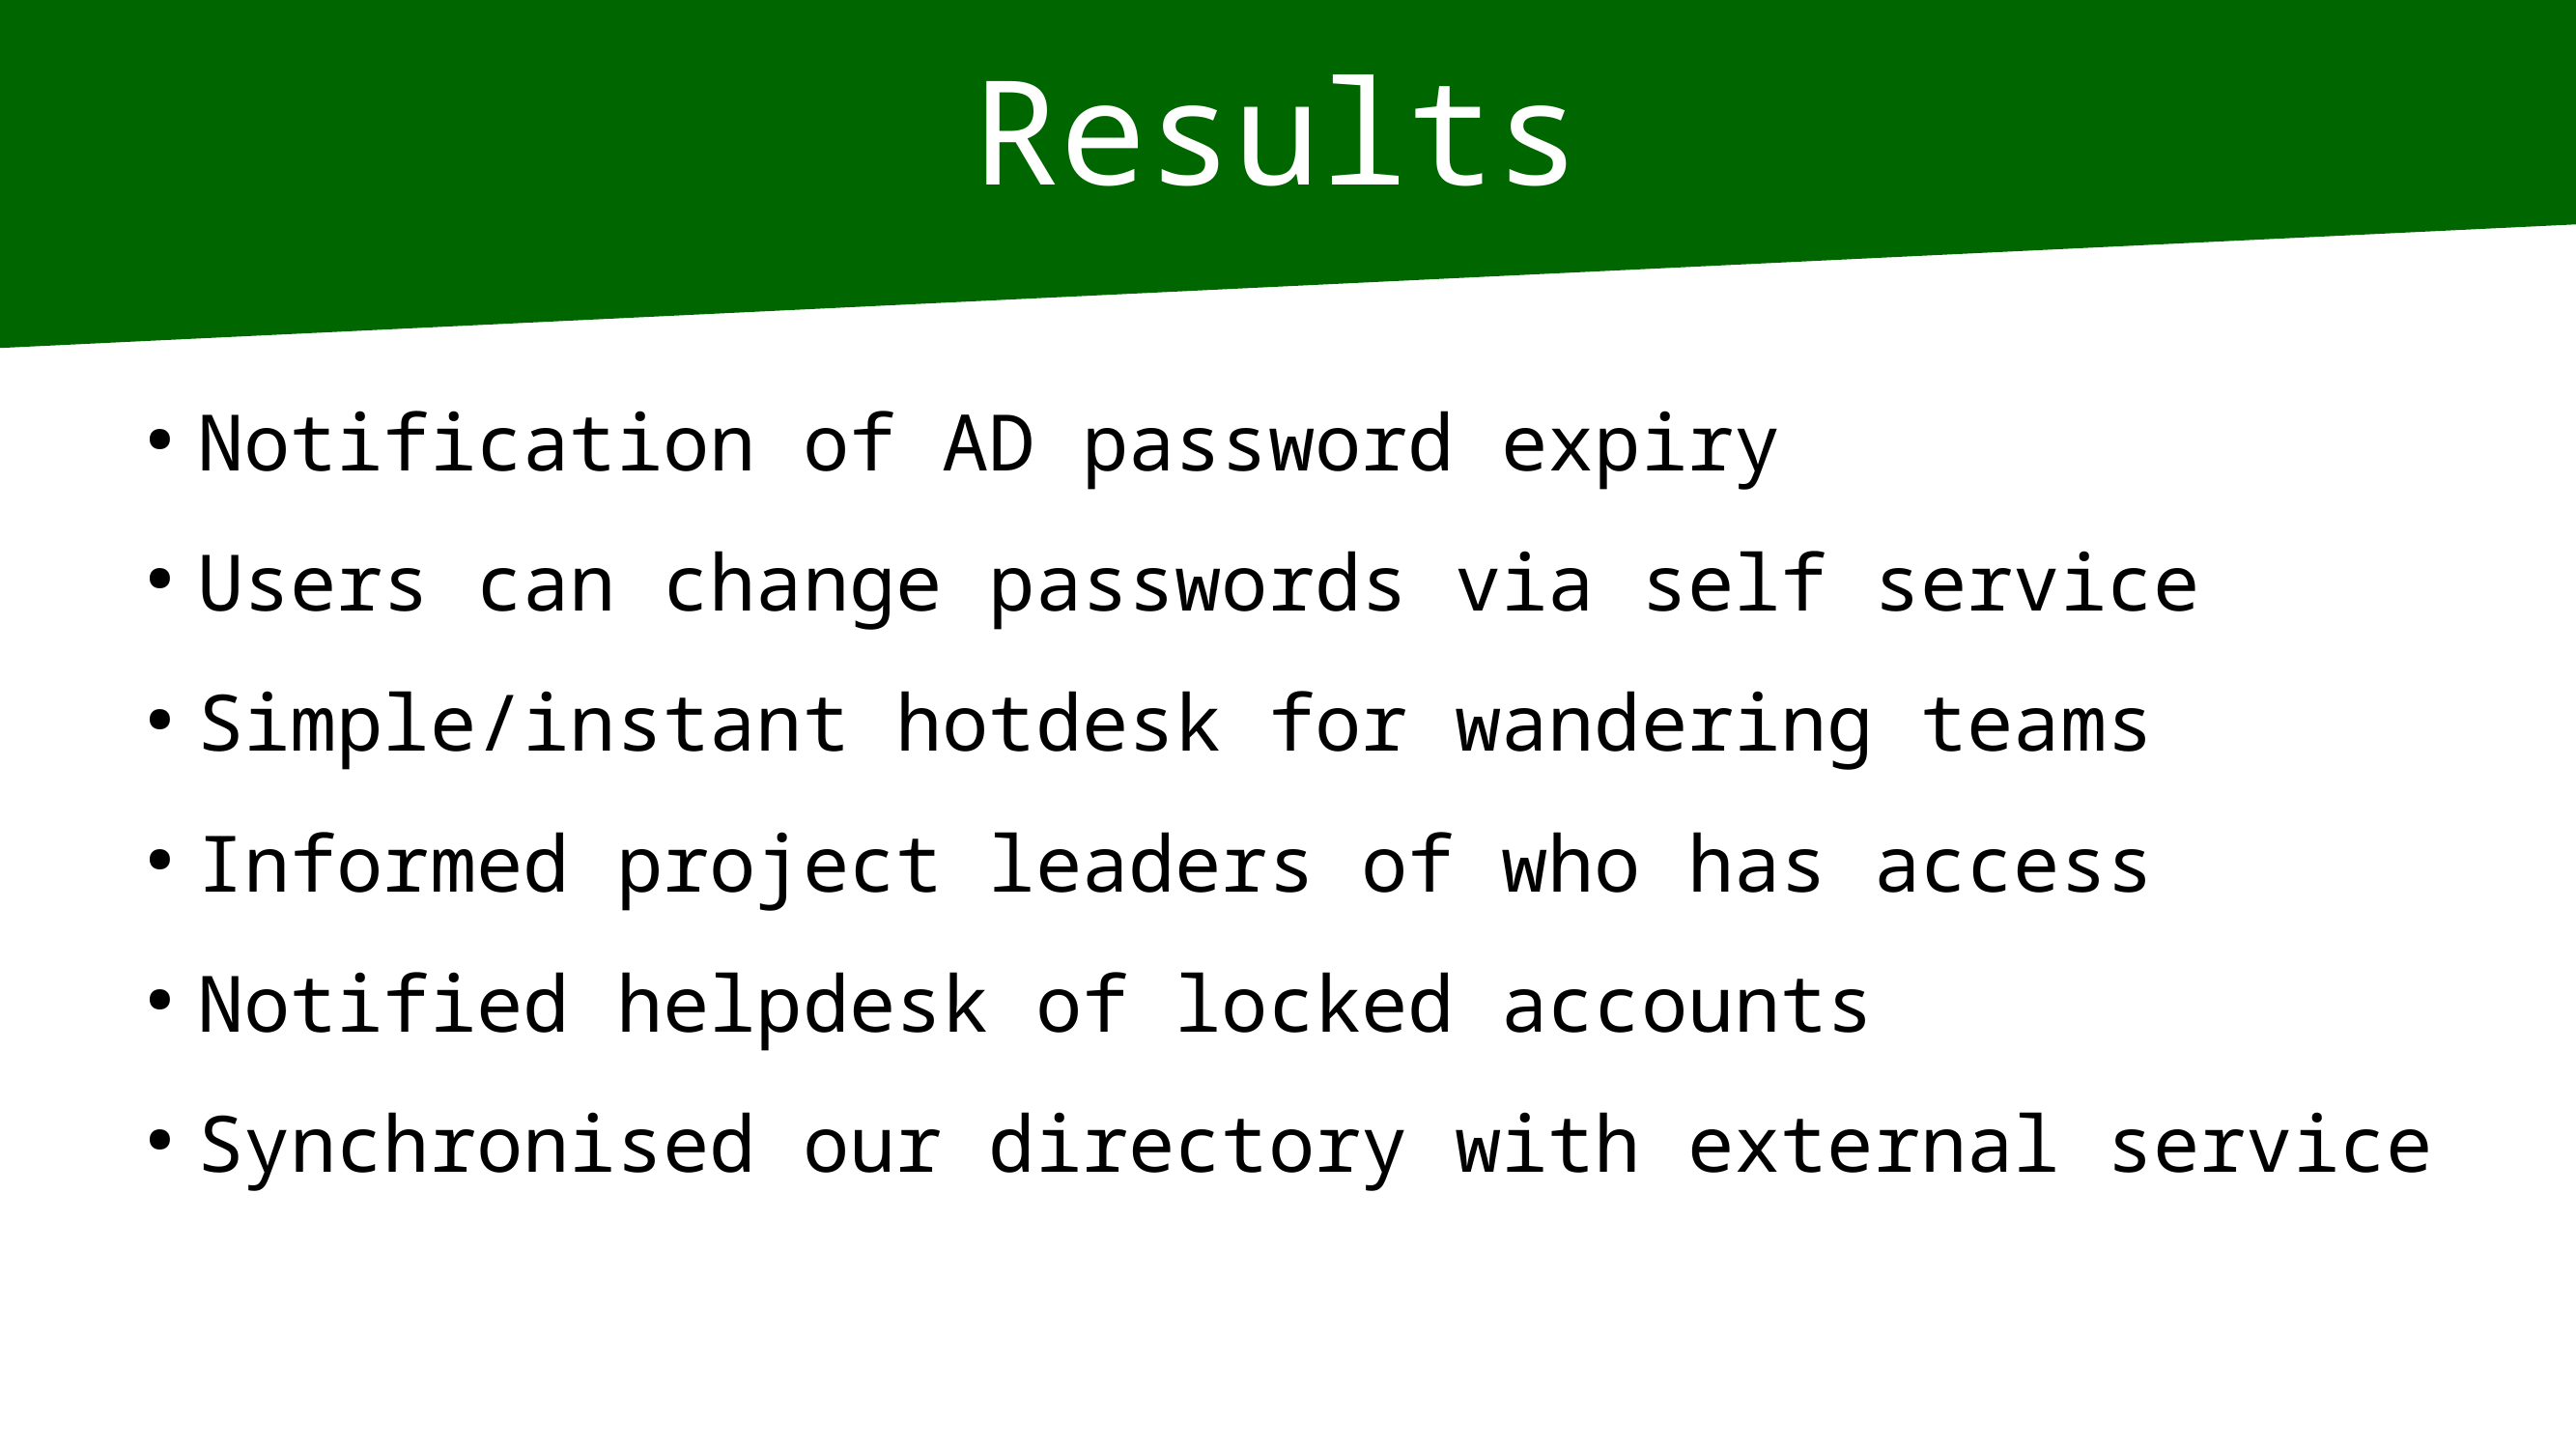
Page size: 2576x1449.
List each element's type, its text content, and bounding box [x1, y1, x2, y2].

text_box [0, 252, 1998, 349]
text_box [0, 0, 2576, 226]
text_box Results [0, 22, 2556, 252]
list Notification of AD password expiry Users can change passwords via self service Simple/instant hotdesk for wandering teams Informed project leaders of who has access Notified helpdesk of locked accounts Synchronised our directory with external service [128, 387, 2448, 1290]
